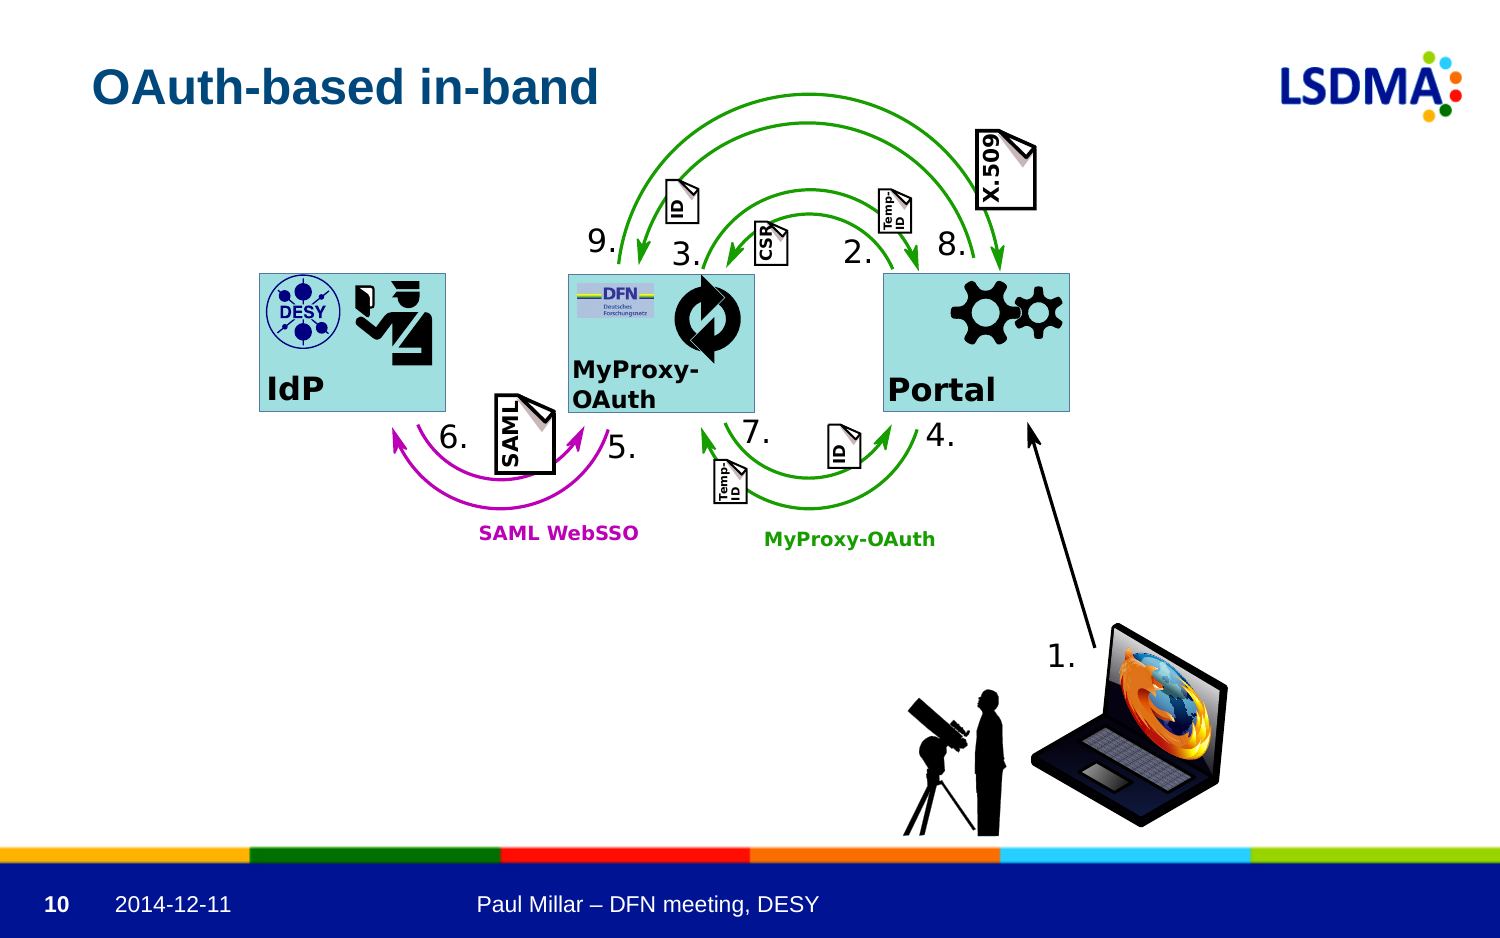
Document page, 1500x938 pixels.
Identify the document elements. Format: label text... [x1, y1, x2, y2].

picture [0, 0, 1500, 938]
title OAuth-based in-band [76, 45, 1247, 123]
